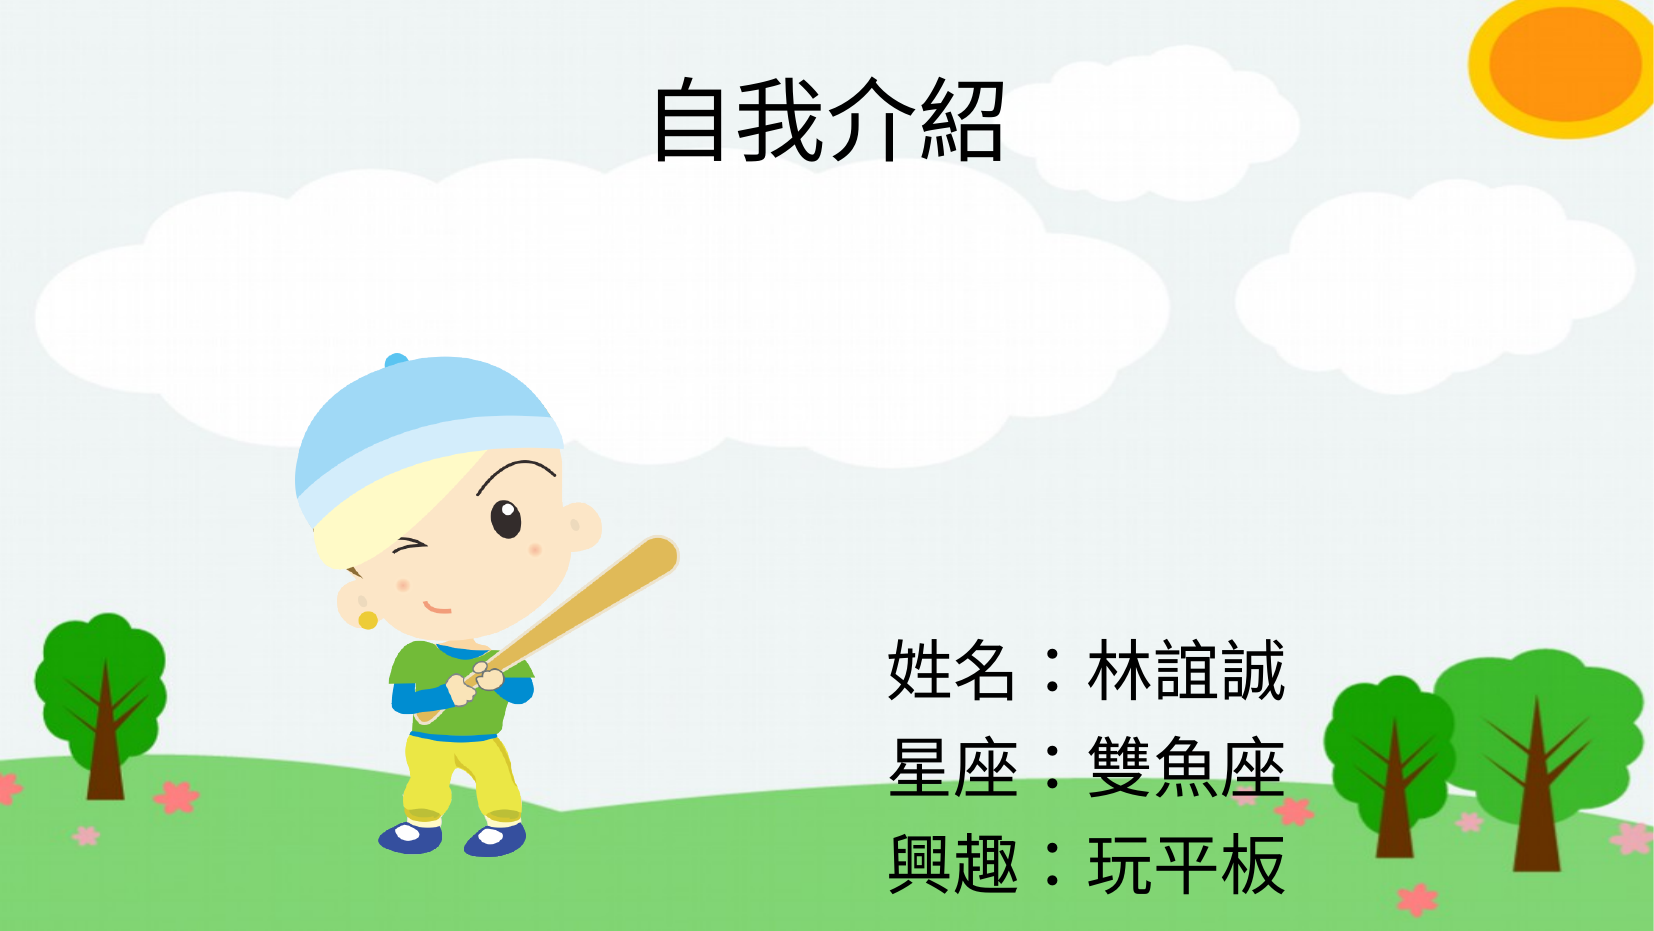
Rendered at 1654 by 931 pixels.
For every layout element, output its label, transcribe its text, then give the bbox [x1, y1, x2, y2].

subtitle 姓名：林誼誠 星座：雙魚座 興趣：玩平板 [661, 474, 1512, 931]
title 自我介紹 [82, 37, 1571, 193]
picture [0, 0, 1654, 931]
